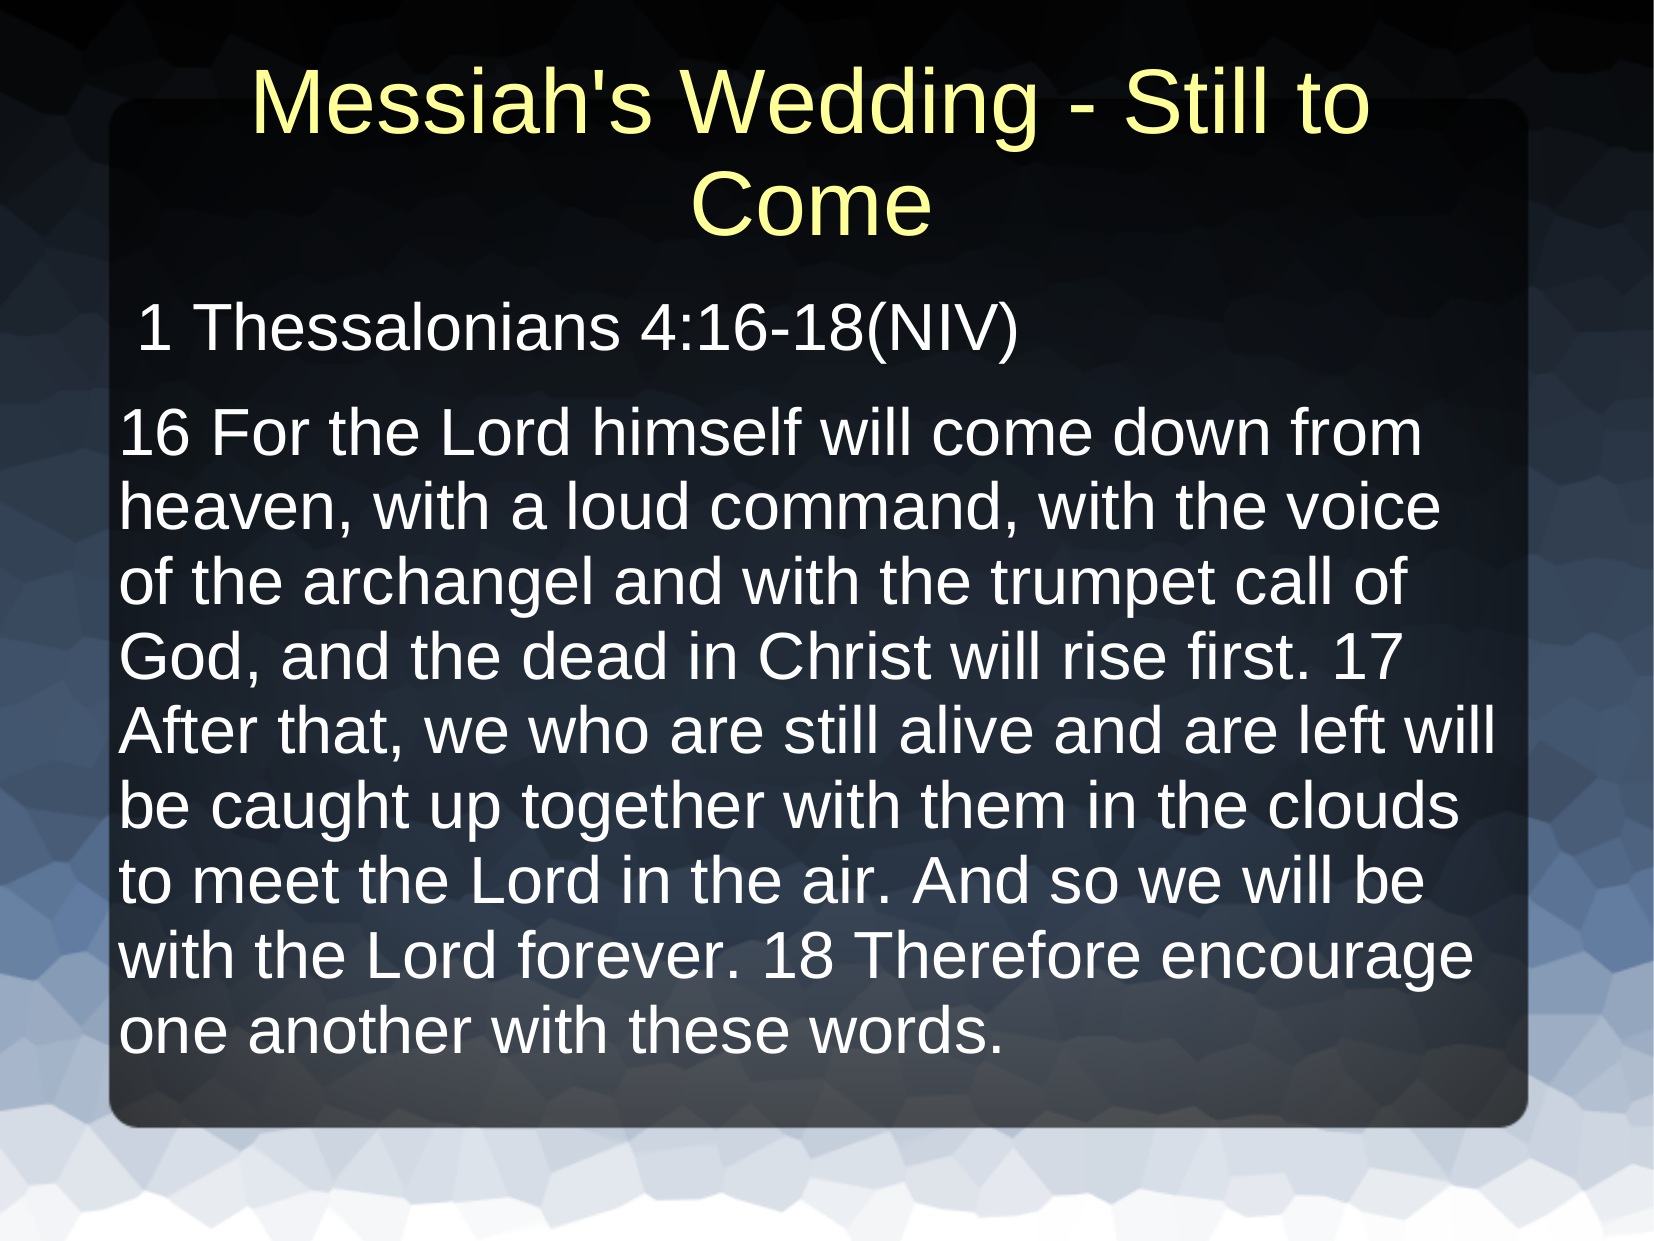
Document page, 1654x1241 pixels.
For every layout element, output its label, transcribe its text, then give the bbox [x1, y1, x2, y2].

list 1 Thessalonians 4:16-18(NIV) 16 For the Lord himself will come down from heaven, with a loud command, with the voice of the archangel and with the trumpet call of God, and the dead in Christ will rise first. 17 After that, we who are still alive and are left will be caught up together with them in the clouds to meet the Lord in the air. And so we will be with the Lord forever. 18 Therefore encourage one another with these words. [118, 290, 1506, 1109]
picture [0, 0, 1654, 1241]
title Messiah's Wedding - Still to Come [118, 49, 1506, 257]
